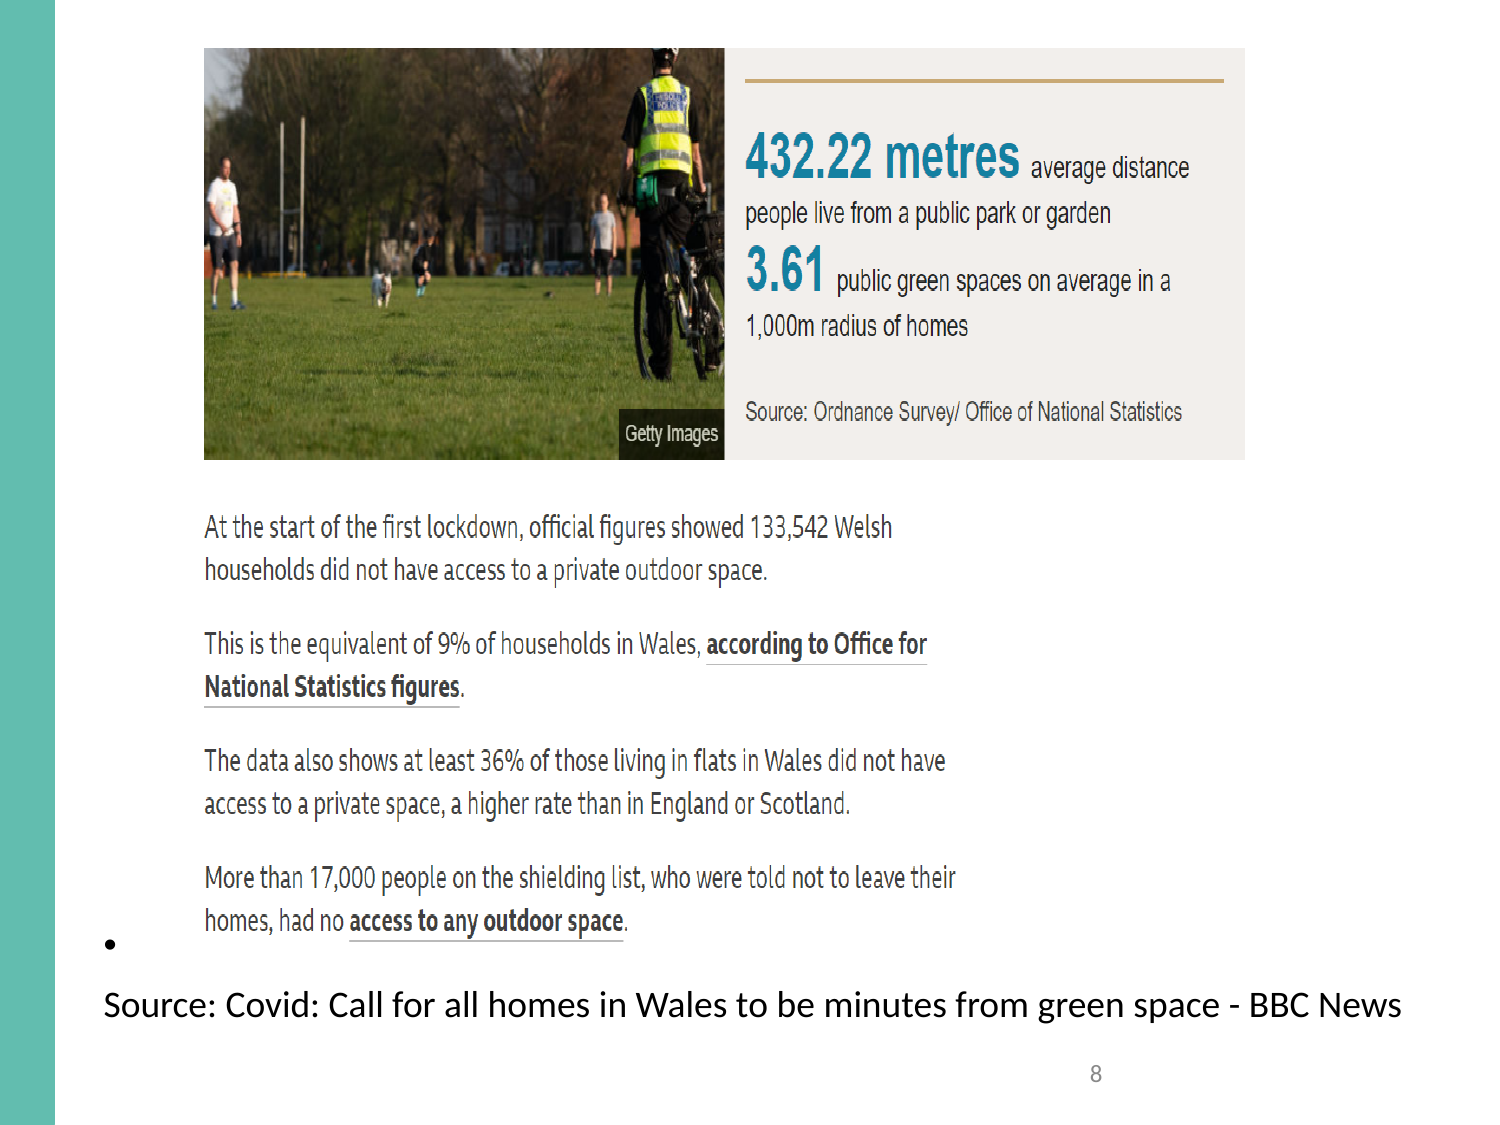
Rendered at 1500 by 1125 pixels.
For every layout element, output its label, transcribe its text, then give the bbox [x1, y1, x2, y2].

text_box 8 [1074, 1042, 1426, 1103]
text_box Source: Covid: Call for all homes in Wales to be minutes from green space - BBC News [88, 915, 1471, 1033]
picture [183, 48, 1247, 958]
